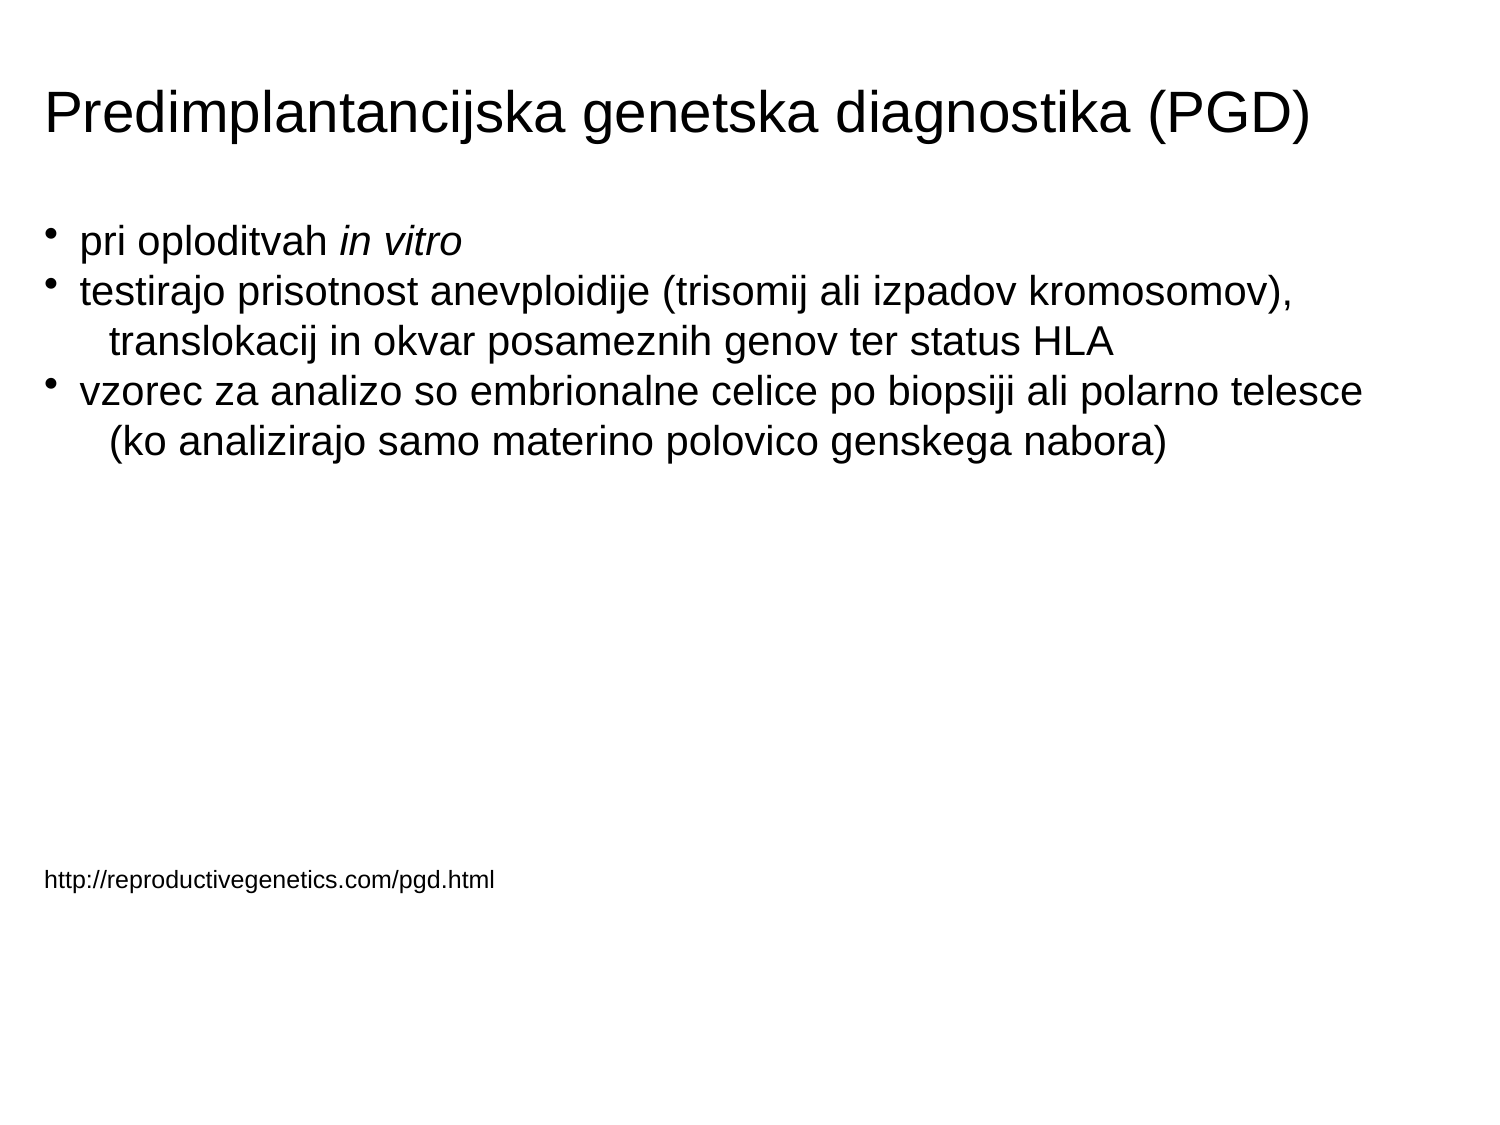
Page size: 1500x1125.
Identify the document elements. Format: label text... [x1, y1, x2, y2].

text_box Predimplantancijska genetska diagnostika (PGD) pri oploditvah in vitro testirajo prisotnost anevploidije (trisomij ali izpadov kromosomov), translokacij in okvar posameznih genov ter status HLA vzorec za analizo so embrionalne celice po biopsiji ali polarno telesce (ko analizirajo samo materino polovico genskega nabora) http://reproductivegenetics.com/pgd.html [29, 66, 1447, 902]
